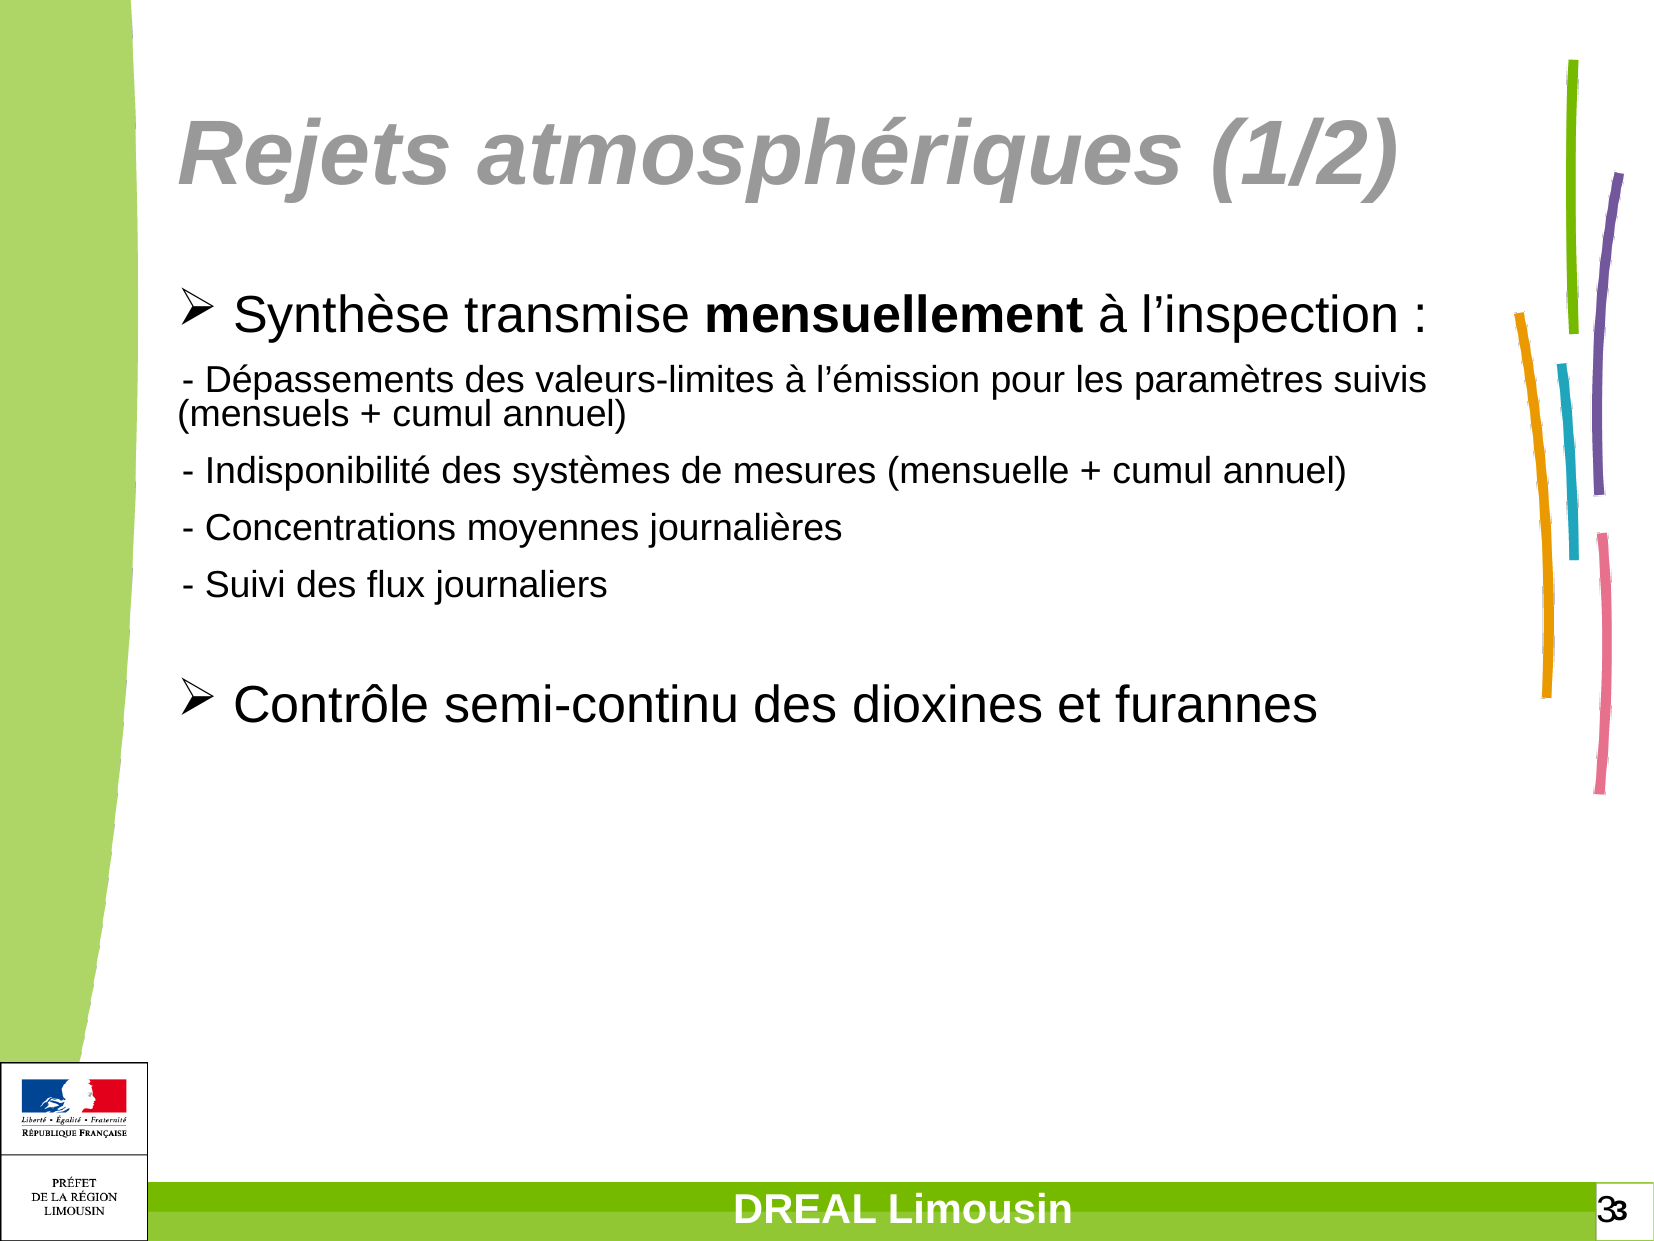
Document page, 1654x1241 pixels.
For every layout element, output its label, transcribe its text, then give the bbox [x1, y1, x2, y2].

title Rejets atmosphériques (1/2) [177, 59, 1443, 260]
list Synthèse transmise mensuellement à l’inspection : - Dépassements des valeurs-limites à l’émission pour les paramètres suivis (mensuels + cumul annuel) - Indisponibilité des systèmes de mesures (mensuelle + cumul annuel) - Concentrations moyennes journalières - Suivi des flux journaliers Contrôle semi-continu des dioxines et furannes [177, 295, 1477, 1104]
picture [0, 0, 1654, 1241]
